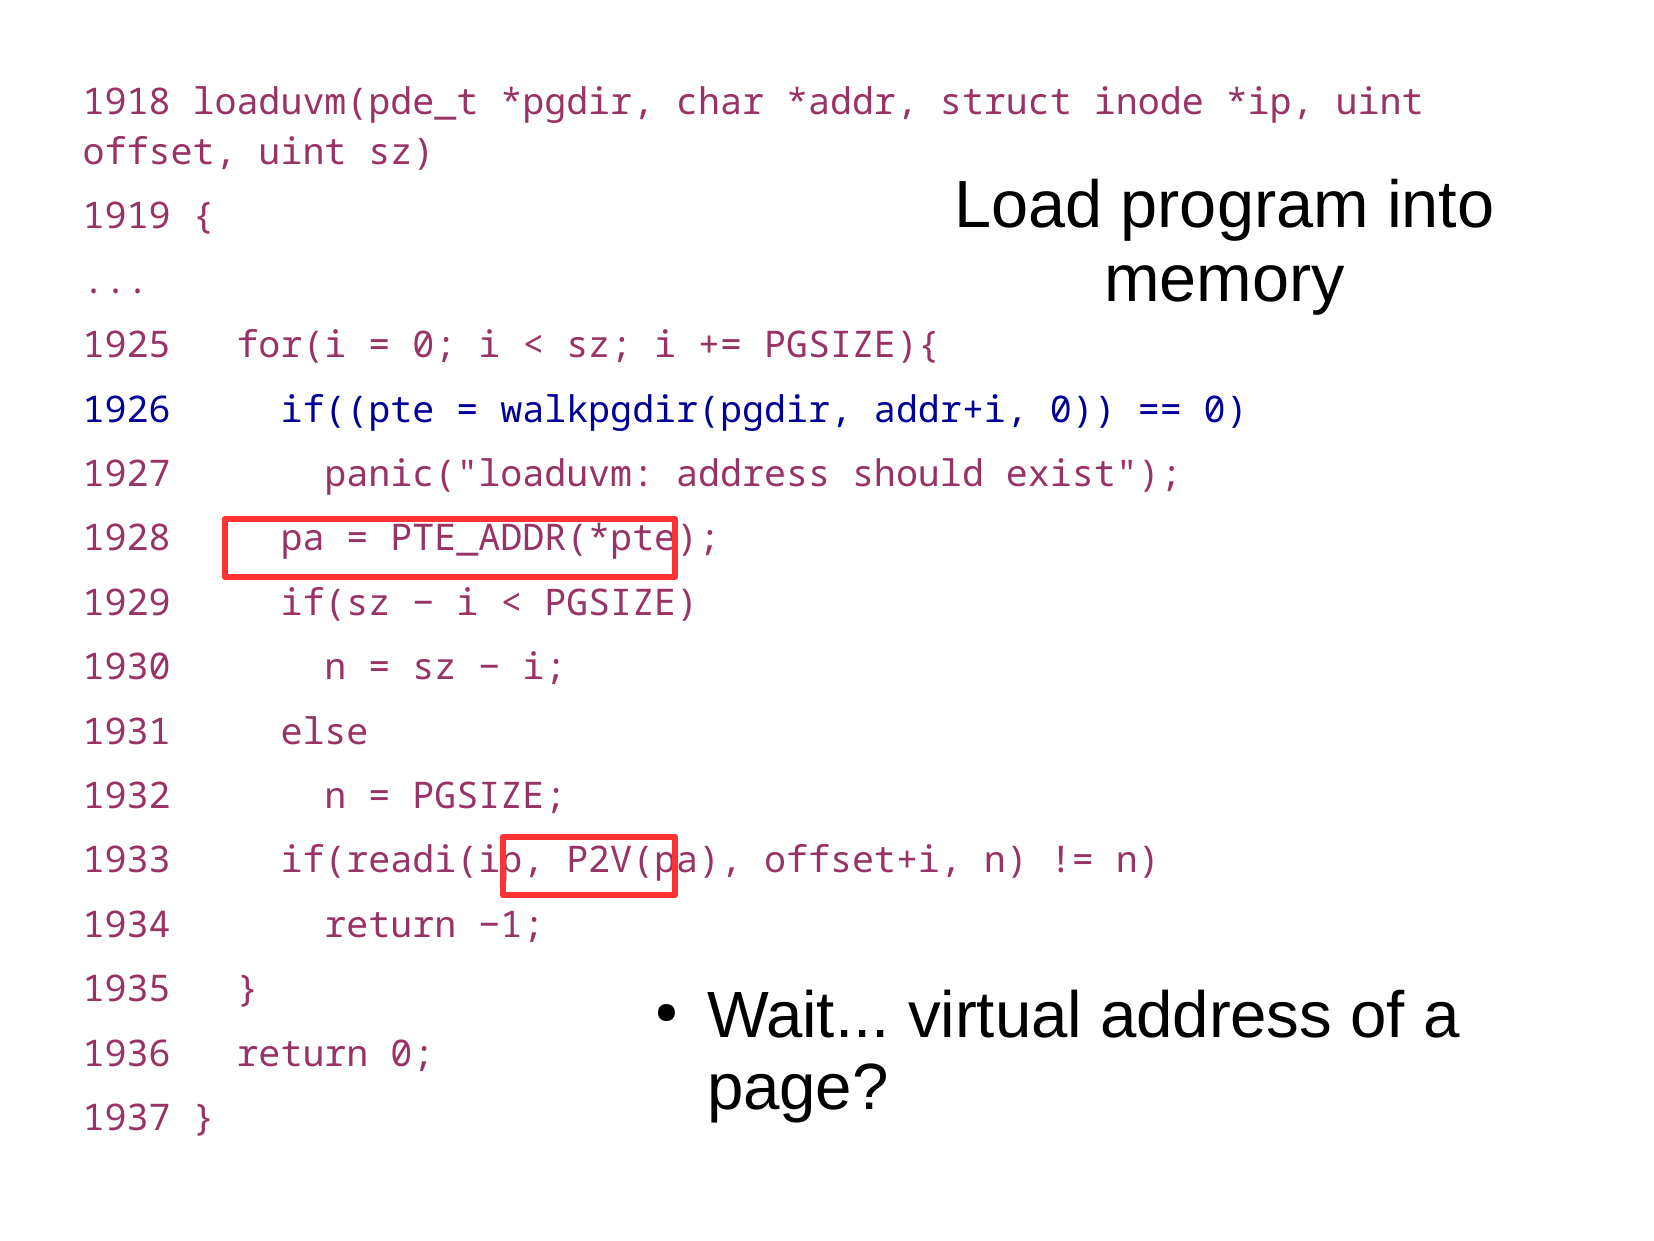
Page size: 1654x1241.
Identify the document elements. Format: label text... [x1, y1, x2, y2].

list Wait... virtual address of a page? [637, 978, 1530, 1126]
list 1918 loaduvm(pde_t *pgdir, char *addr, struct inode *ip, uint offset, uint sz) 1919 { ... 1925 for(i = 0; i < sz; i += PGSIZE){ 1926 if((pte = walkpgdir(pgdir, addr+i, 0)) == 0) 1927 panic("loaduvm: address should exist"); 1928 pa = PTE_ADDR(*pte); 1929 if(sz − i < PGSIZE) 1930 n = sz − i; 1931 else 1932 n = PGSIZE; 1933 if(readi(ip, P2V(pa), offset+i, n) != n) 1934 return −1; 1935 } 1936 return 0; 1937 } [82, 75, 1571, 1163]
title Load program into memory [830, 137, 1619, 345]
